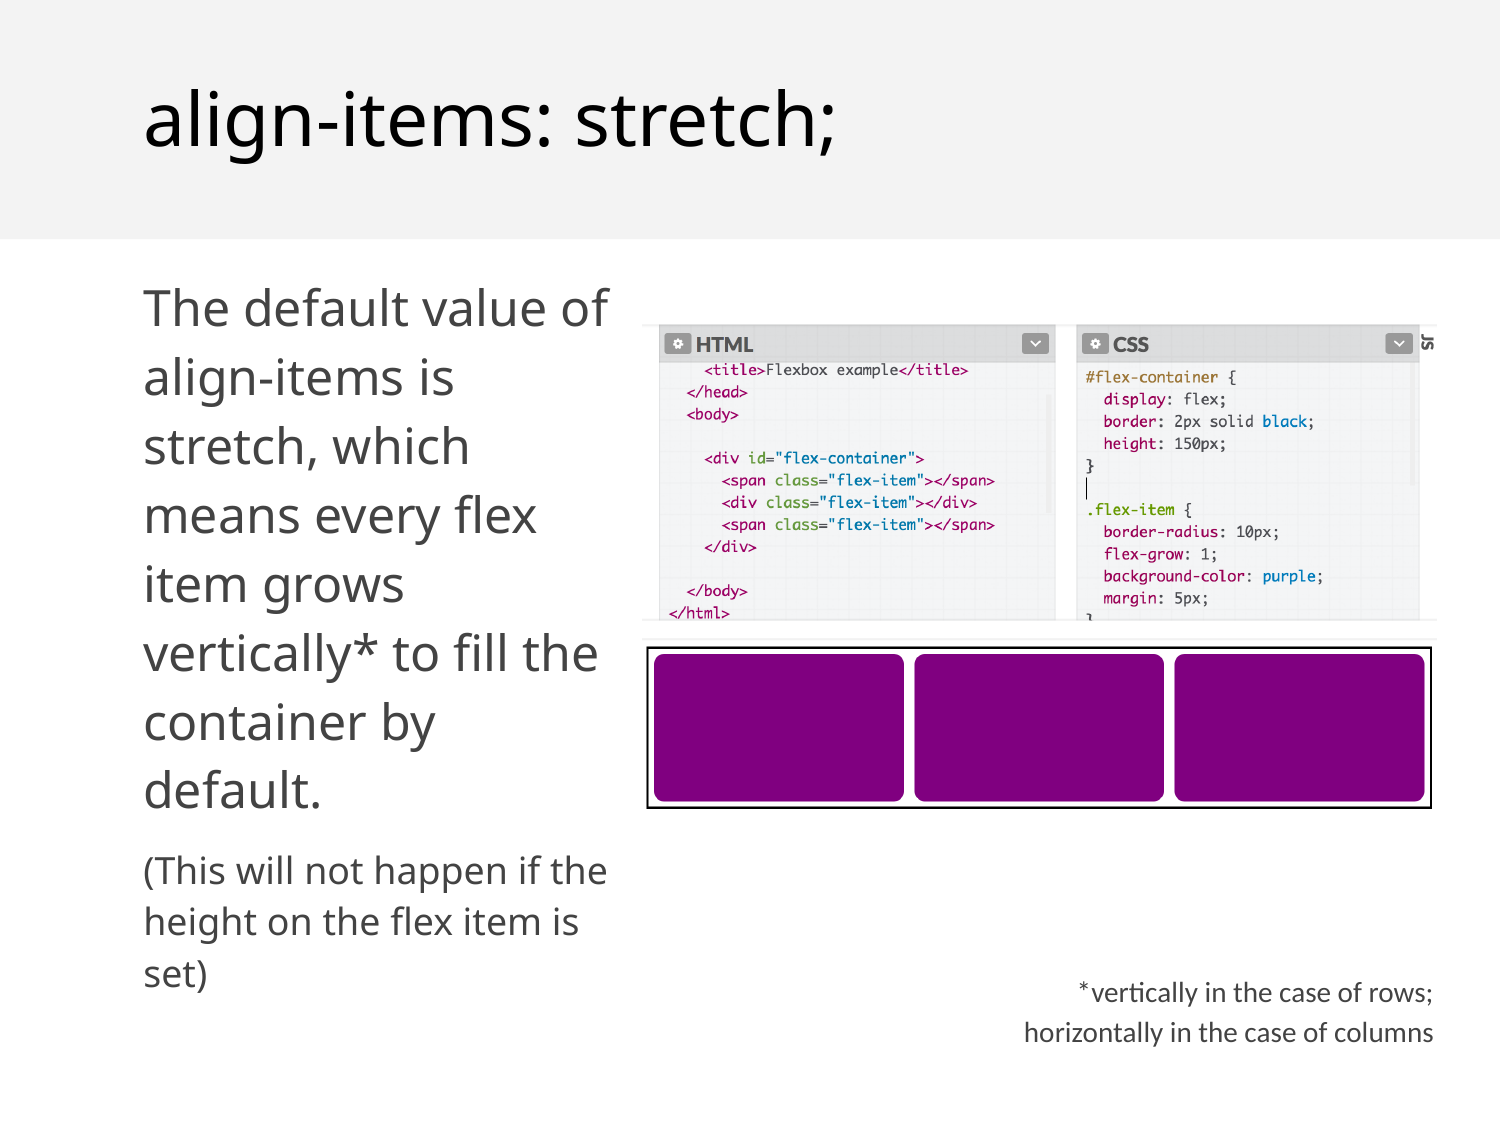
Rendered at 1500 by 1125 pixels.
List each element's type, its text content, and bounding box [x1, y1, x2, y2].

list *vertically in the case of rows; horizontally in the case of columns [951, 952, 1449, 1099]
title align-items: stretch; [128, 56, 1372, 183]
list The default value of align-items is stretch, which means every flex item grows vertically* to fill the container by default. (This will not happen if the height on the flex item is set) [128, 255, 626, 1007]
picture [642, 316, 1437, 819]
